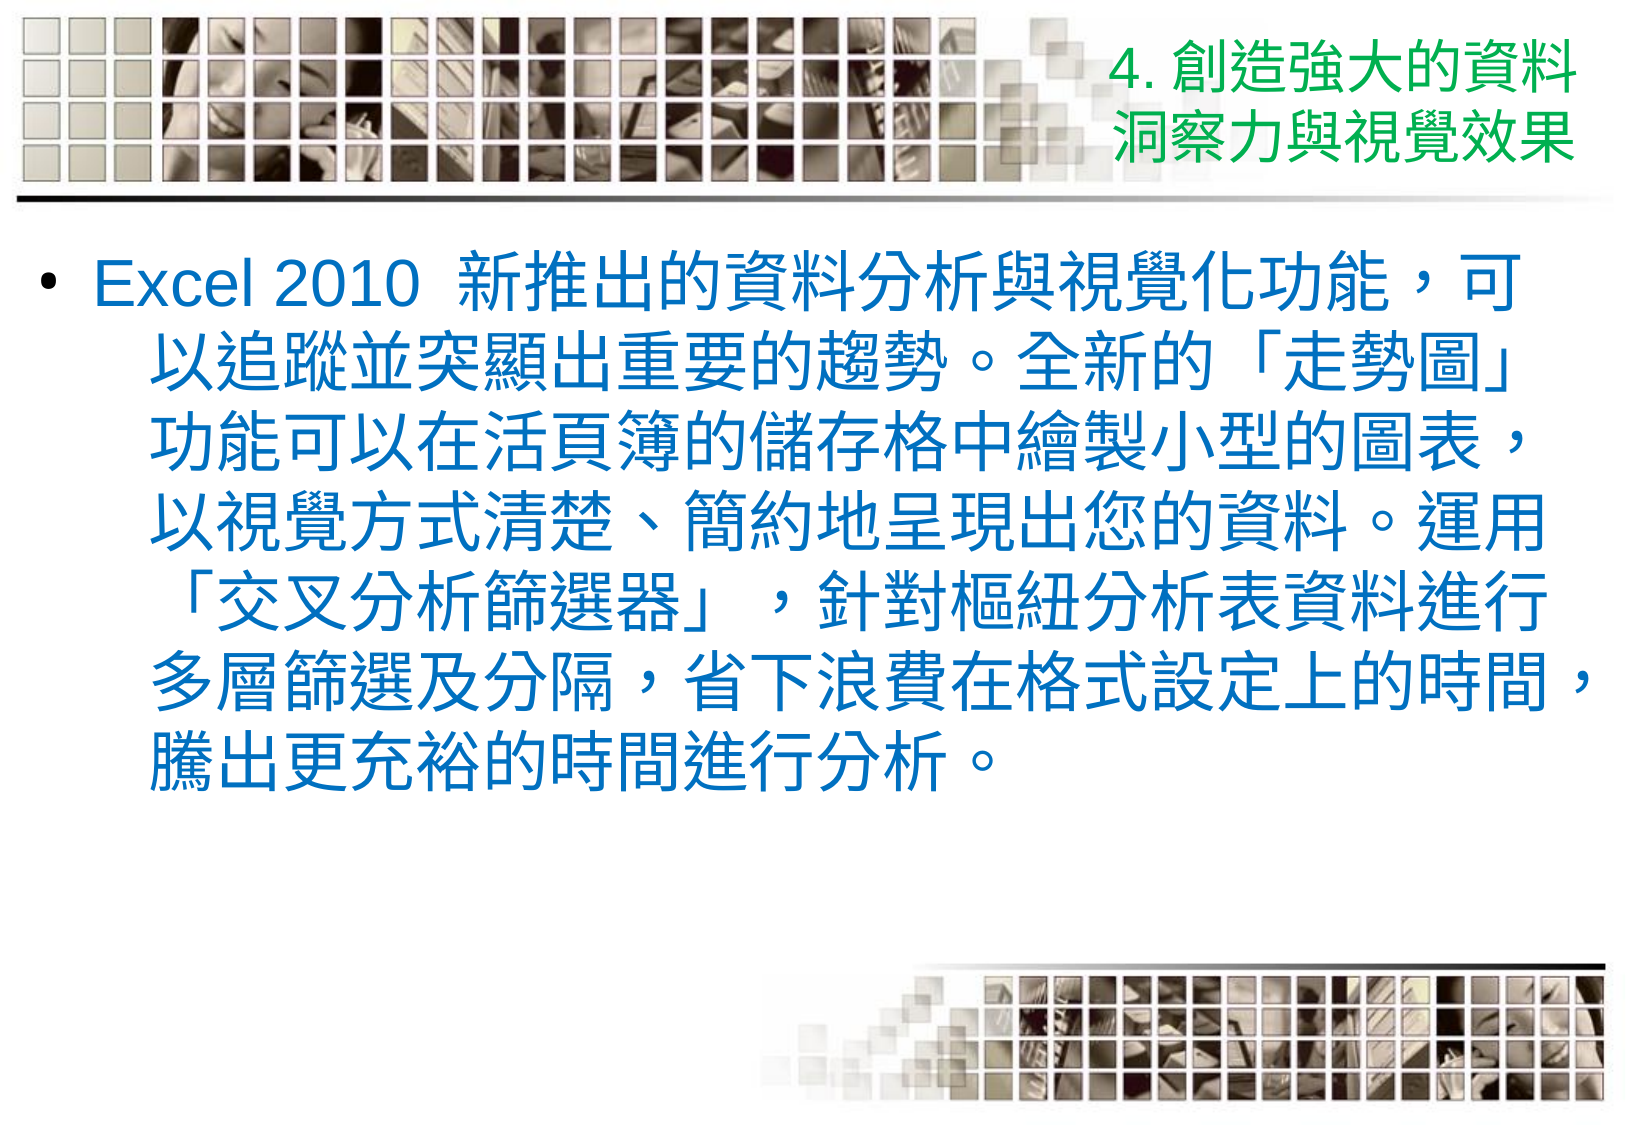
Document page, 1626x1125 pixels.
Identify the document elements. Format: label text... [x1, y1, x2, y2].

list Excel 2010 新推出的資料分析與視覺化功能，可以追蹤並突顯出重要的趨勢。全新的「走勢圖」功能可以在活頁簿的儲存格中繪製小型的圖表，以視覺方式清楚、簡約地呈現出您的資料。運用「交叉分析篩選器」，針對樞紐分析表資料進行多層篩選及分隔，省下浪費在格式設定上的時間，騰出更充裕的時間進行分析。 [21, 231, 1604, 941]
title 4.創造強大的資料洞察力與視覺效果 [1084, 19, 1604, 183]
